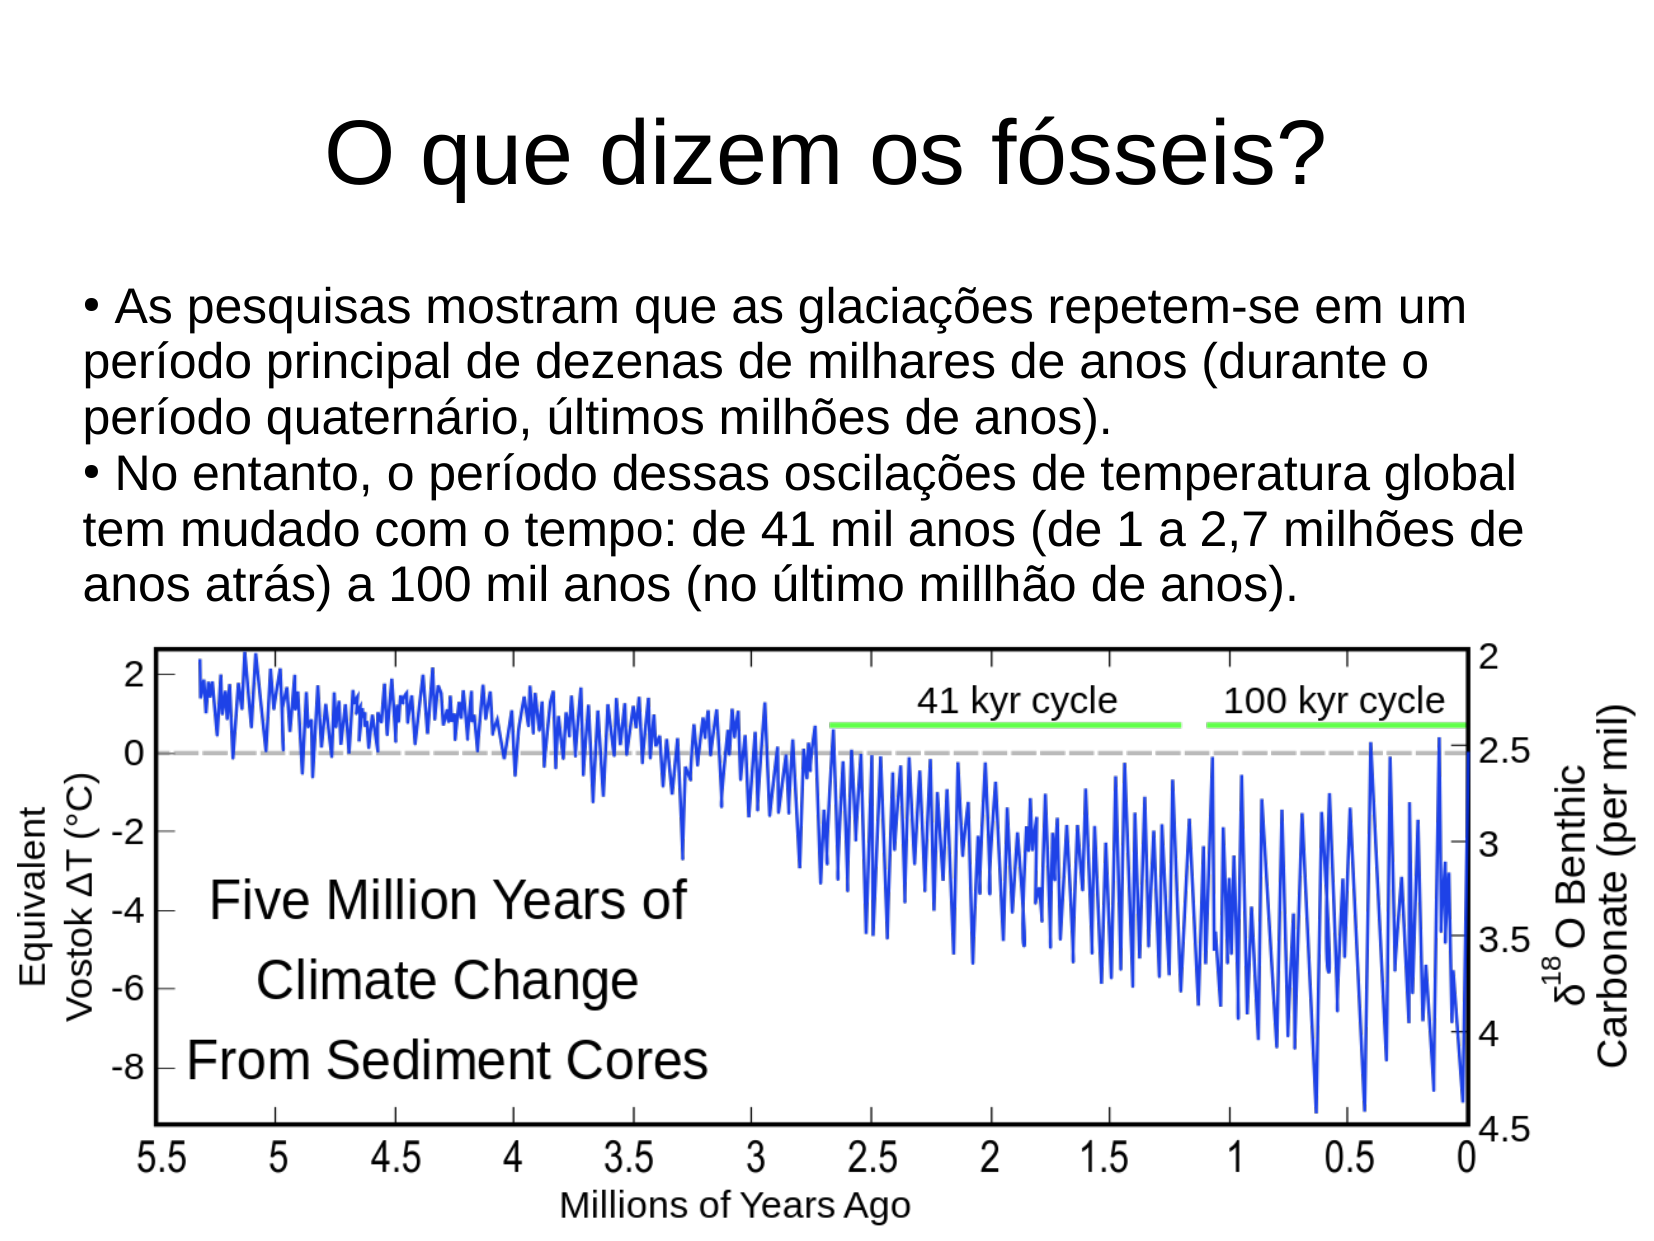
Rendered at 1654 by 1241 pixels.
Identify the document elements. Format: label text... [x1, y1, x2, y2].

subtitle As pesquisas mostram que as glaciações repetem-se em um período principal de dezenas de milhares de anos (durante o período quaternário, últimos milhões de anos). No entanto, o período dessas oscilações de temperatura global tem mudado com o tempo: de 41 mil anos (de 1 a 2,7 milhões de anos atrás) a 100 mil anos (no último millhão de anos). [82, 259, 1571, 632]
title O que dizem os fósseis? [82, 49, 1571, 257]
picture [17, 637, 1642, 1228]
